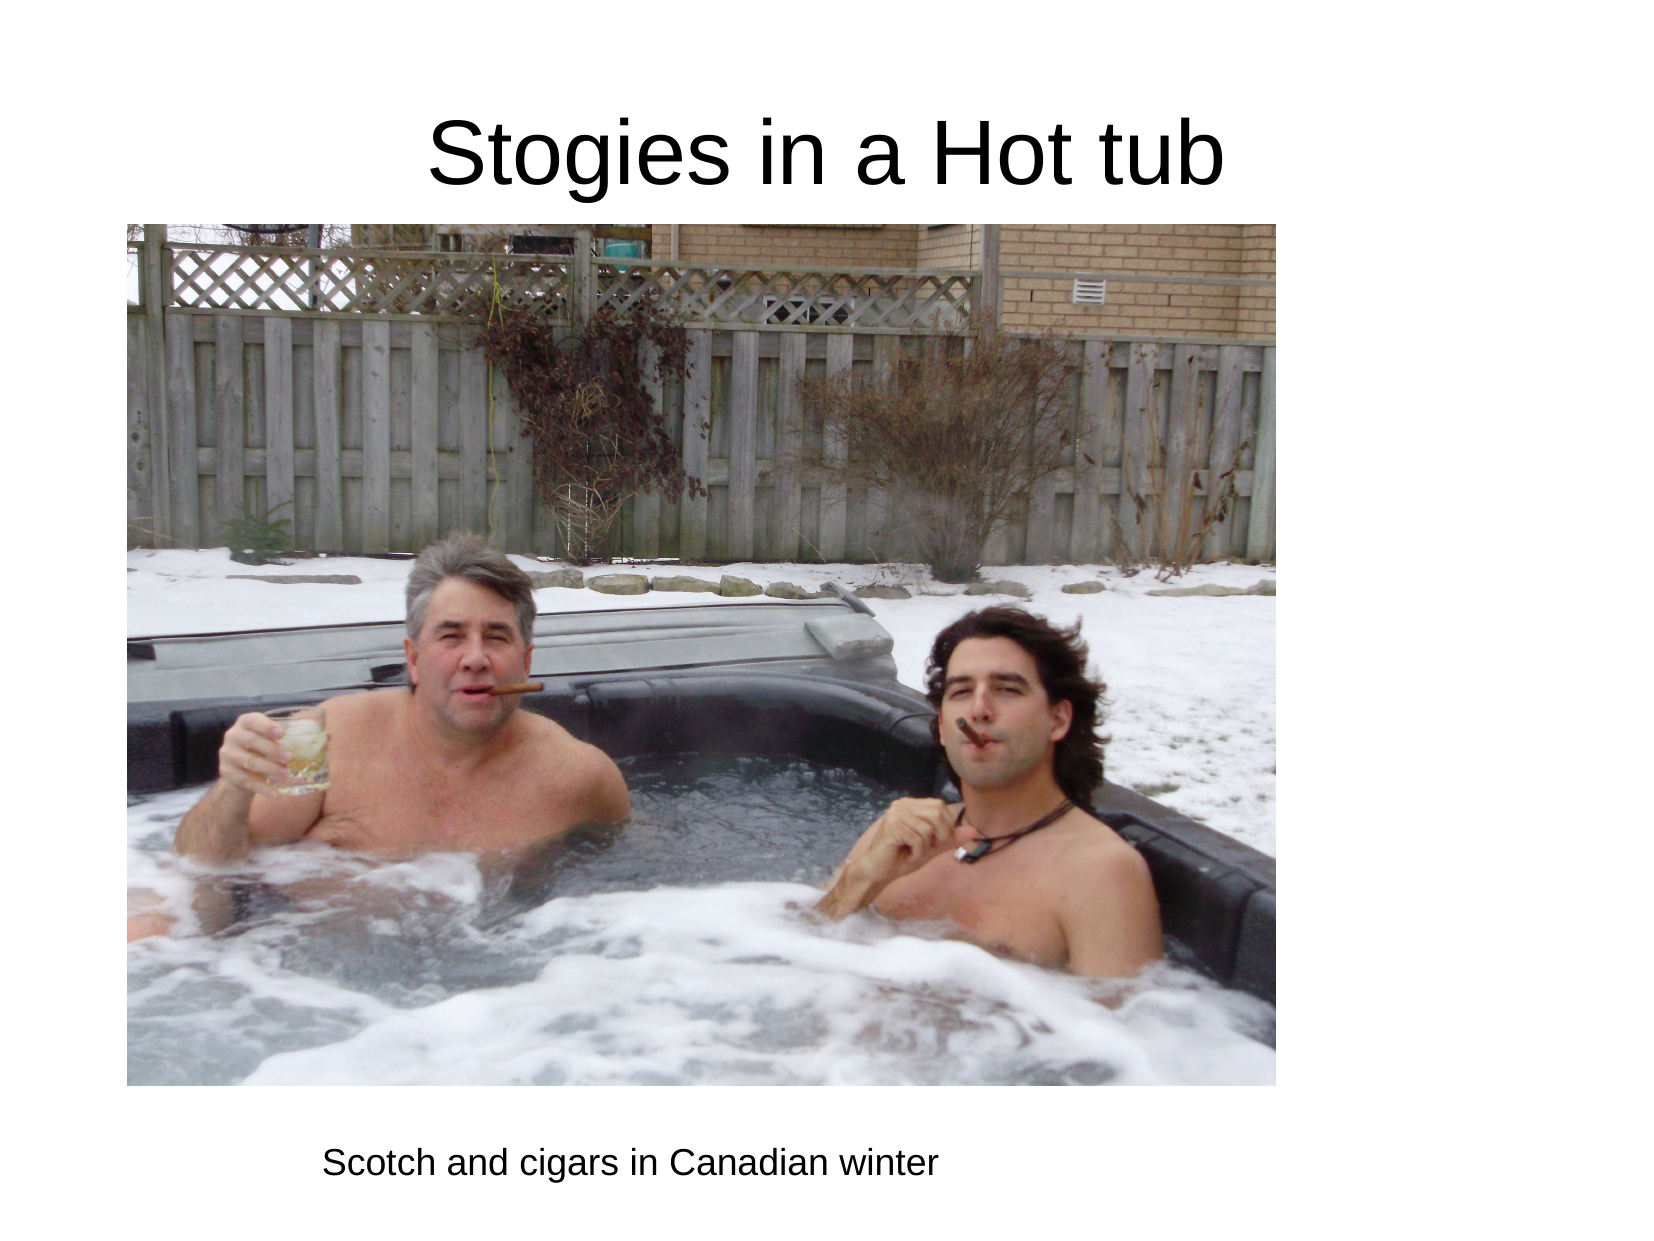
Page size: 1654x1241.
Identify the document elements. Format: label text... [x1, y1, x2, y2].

title Stogies in a Hot tub [82, 49, 1571, 257]
picture [127, 224, 1276, 1086]
text_box Scotch and cigars in Canadian winter [307, 1133, 955, 1191]
